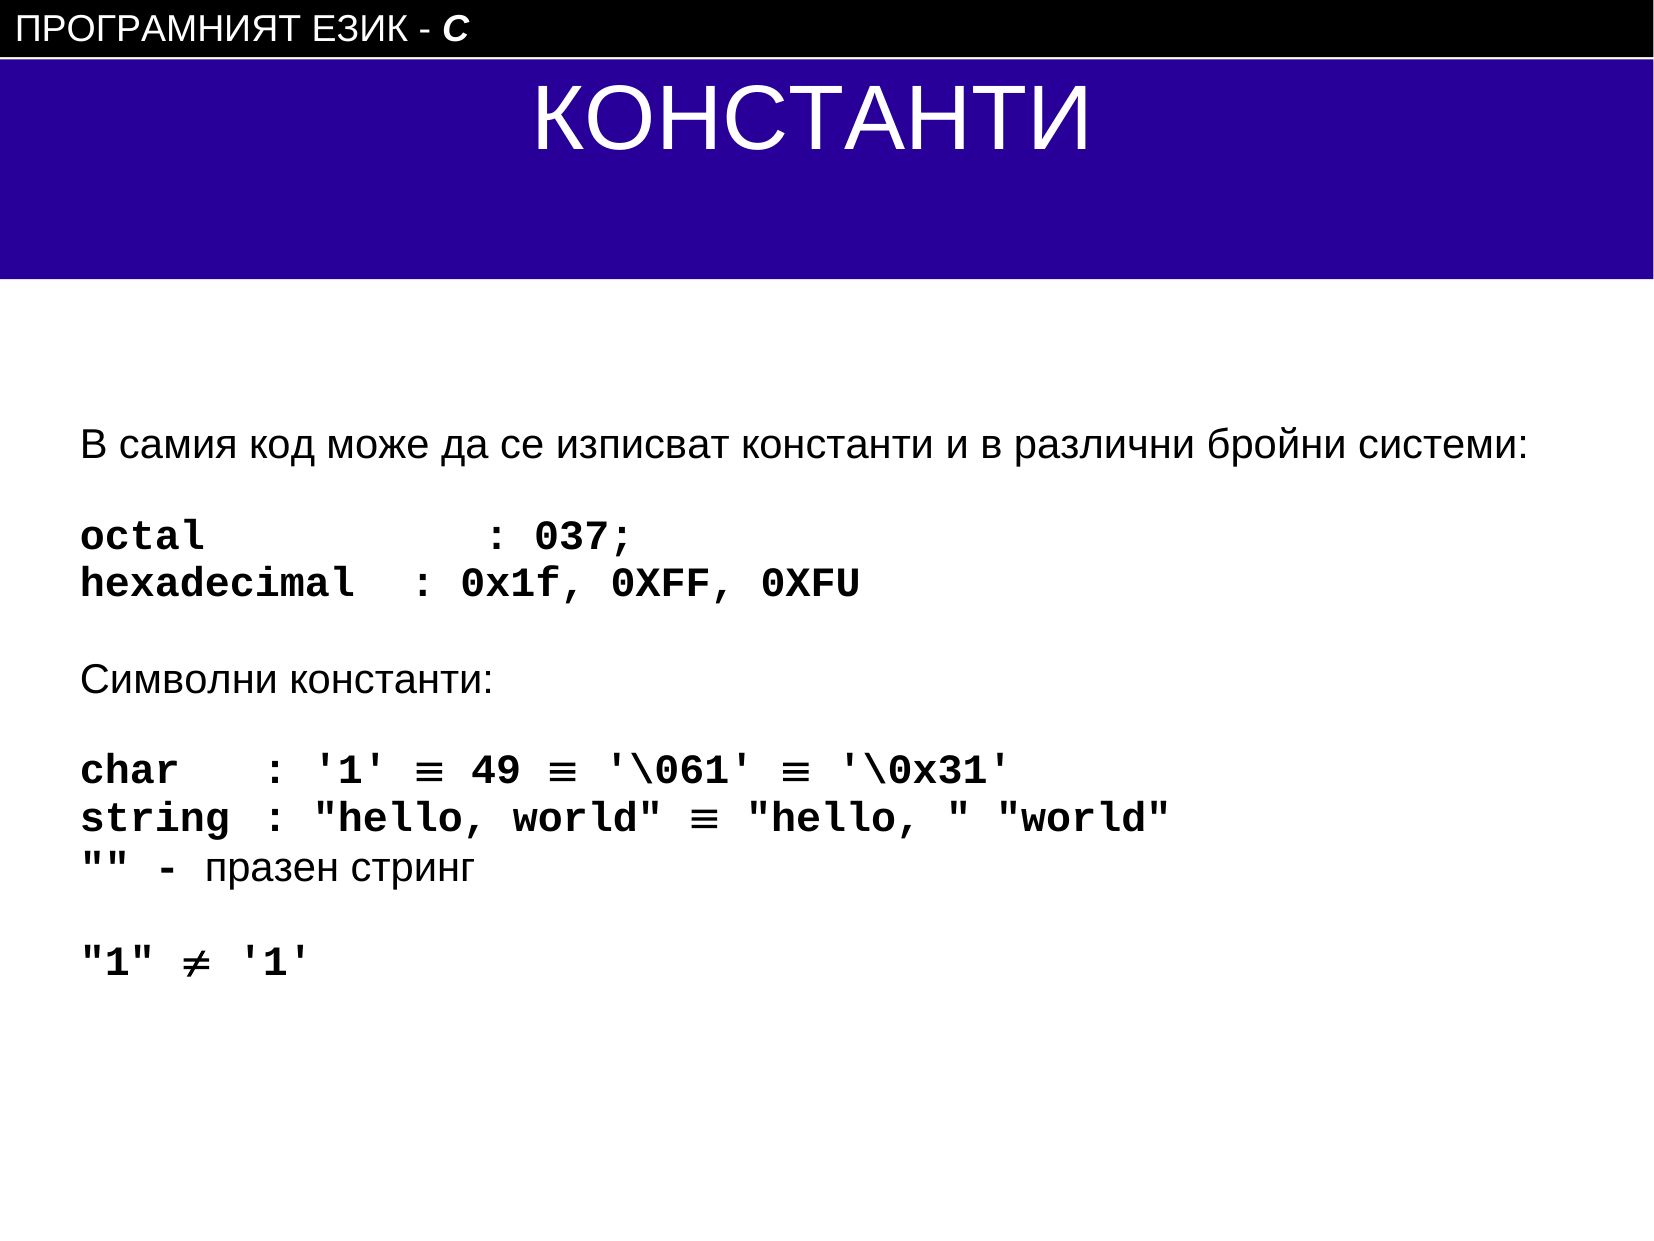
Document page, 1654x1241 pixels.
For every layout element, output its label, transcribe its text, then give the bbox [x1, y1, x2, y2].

text_box КОНСТАНТИ [0, 59, 1654, 280]
text_box В самия код може да се изписват константи и в различни бройни системи: octal : 037; hexadecimal : 0x1f, 0XFF, 0XFU Символни константи: char : '1'  49  '\061'  '\0x31' string : "hello, world"  "hello, " "world" "" - празен стринг "1"  '1' [29, 413, 1595, 1066]
text_box ПРОГРАМНИЯT ЕЗИК - С [0, 0, 1654, 58]
